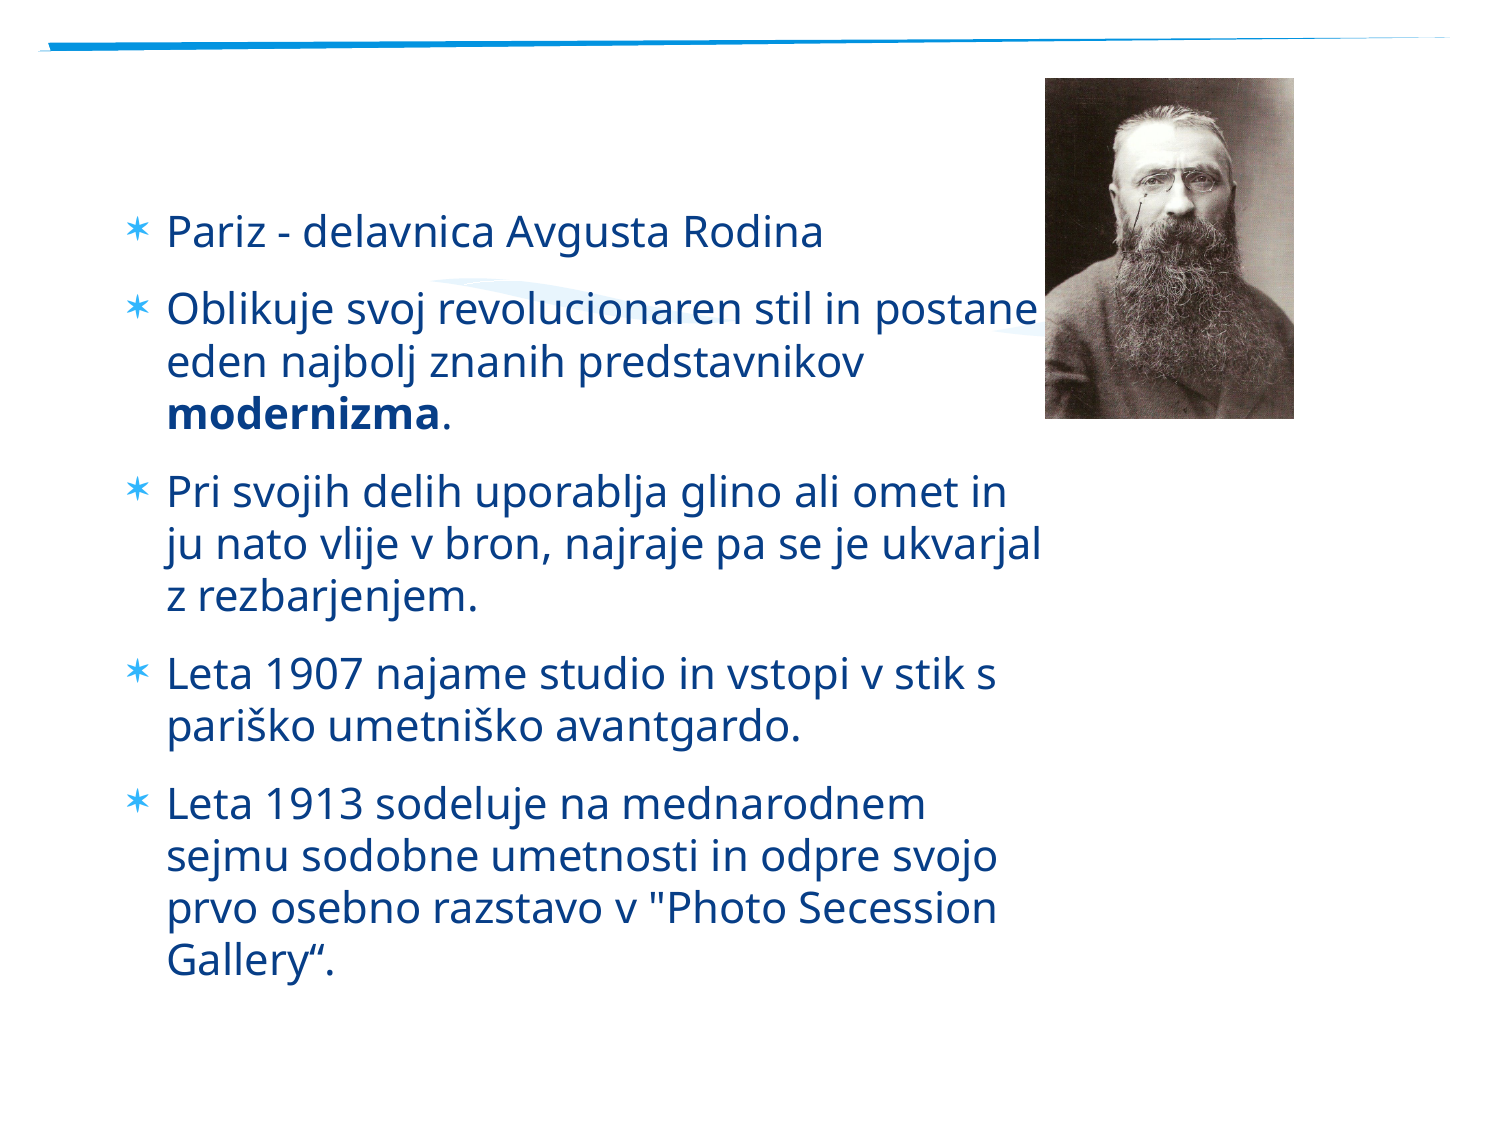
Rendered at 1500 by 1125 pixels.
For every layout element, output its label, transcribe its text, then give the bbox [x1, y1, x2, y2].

list Pariz - delavnica Avgusta Rodina Oblikuje svoj revolucionaren stil in postane eden najbolj znanih predstavnikov modernizma. Pri svojih delih uporablja glino ali omet in ju nato vlije v bron, najraje pa se je ukvarjal z rezbarjenjem. Leta 1907 najame studio in vstopi v stik s pariško umetniško avantgardo. Leta 1913 sodeluje na mednarodnem sejmu sodobne umetnosti in odpre svojo prvo osebno razstavo v "Photo Secession Gallery“. [112, 196, 1069, 1000]
picture [1045, 78, 1294, 419]
